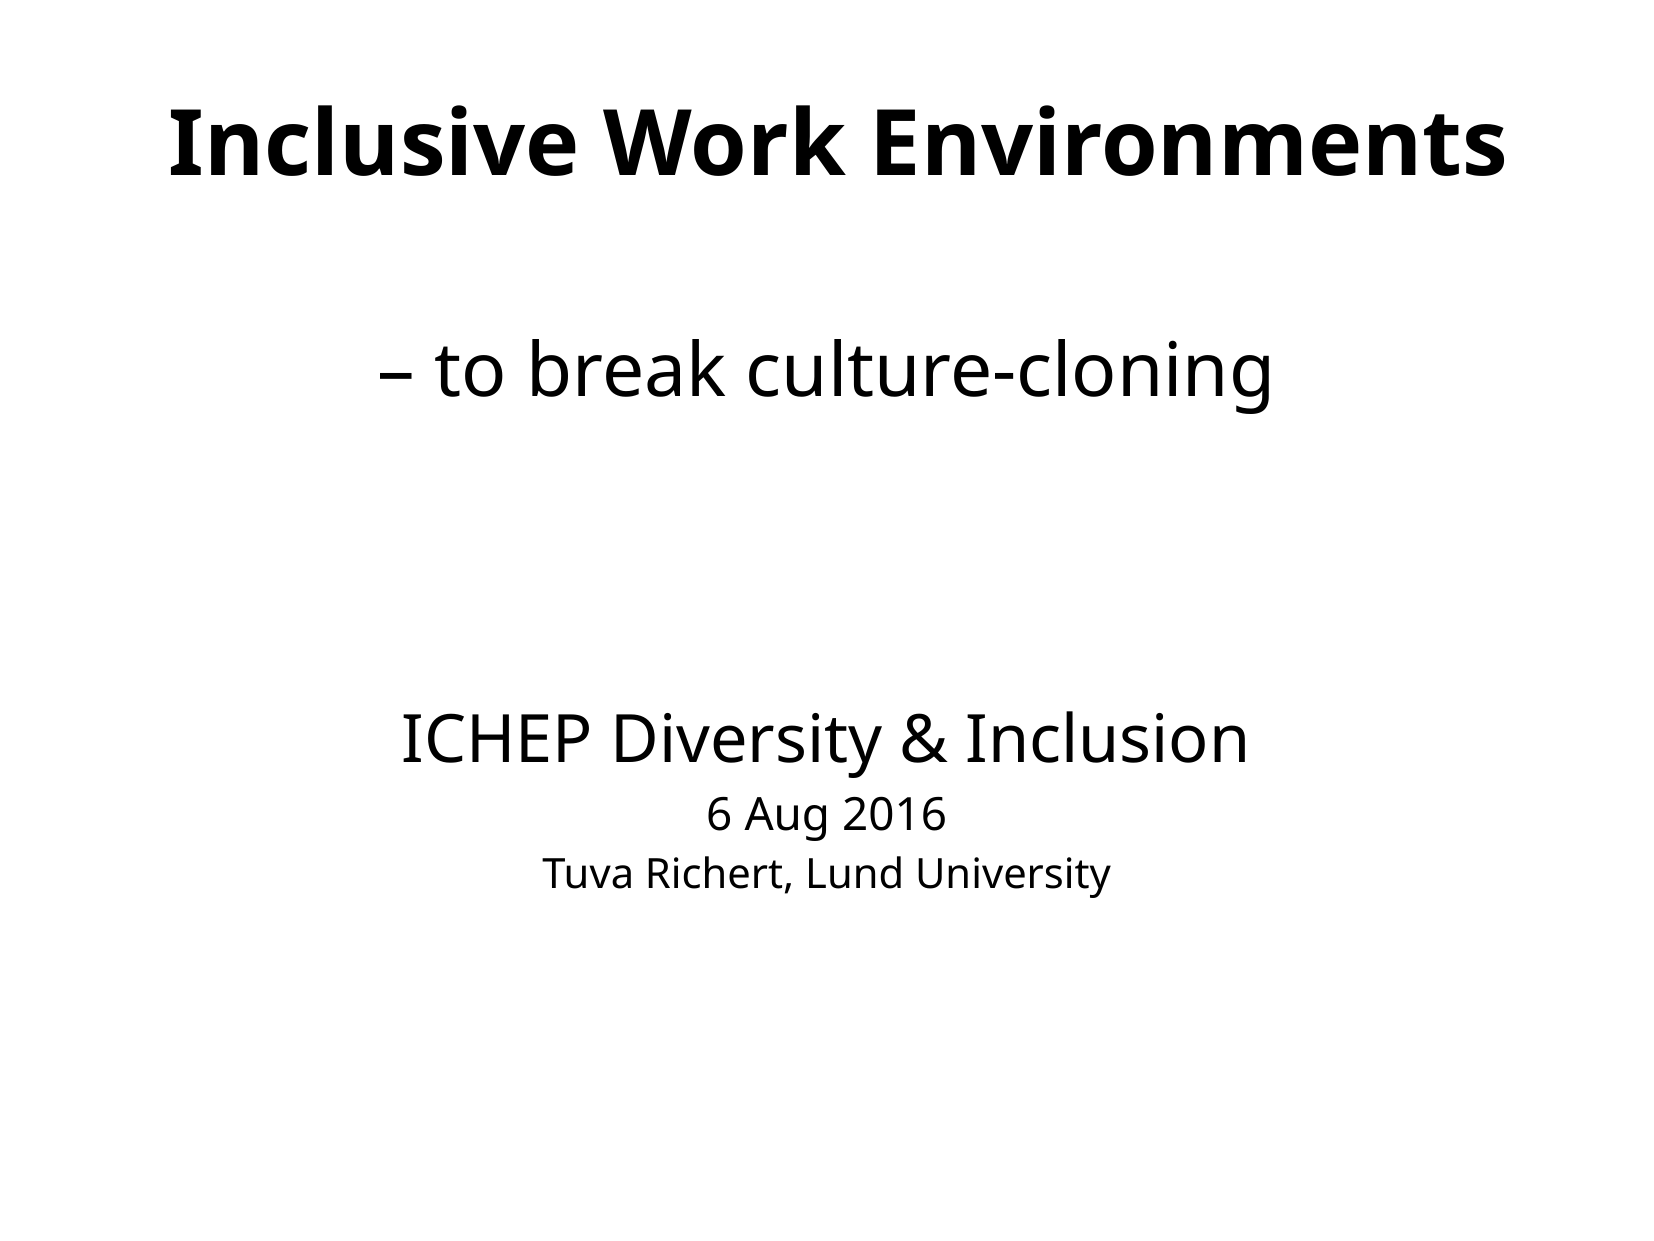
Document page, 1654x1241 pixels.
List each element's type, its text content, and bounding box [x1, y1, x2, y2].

title Inclusive Work Environments – to break culture-cloning ICHEP Diversity & Inclusion 6 Aug 2016 Tuva Richert, Lund University [47, 145, 1607, 1175]
